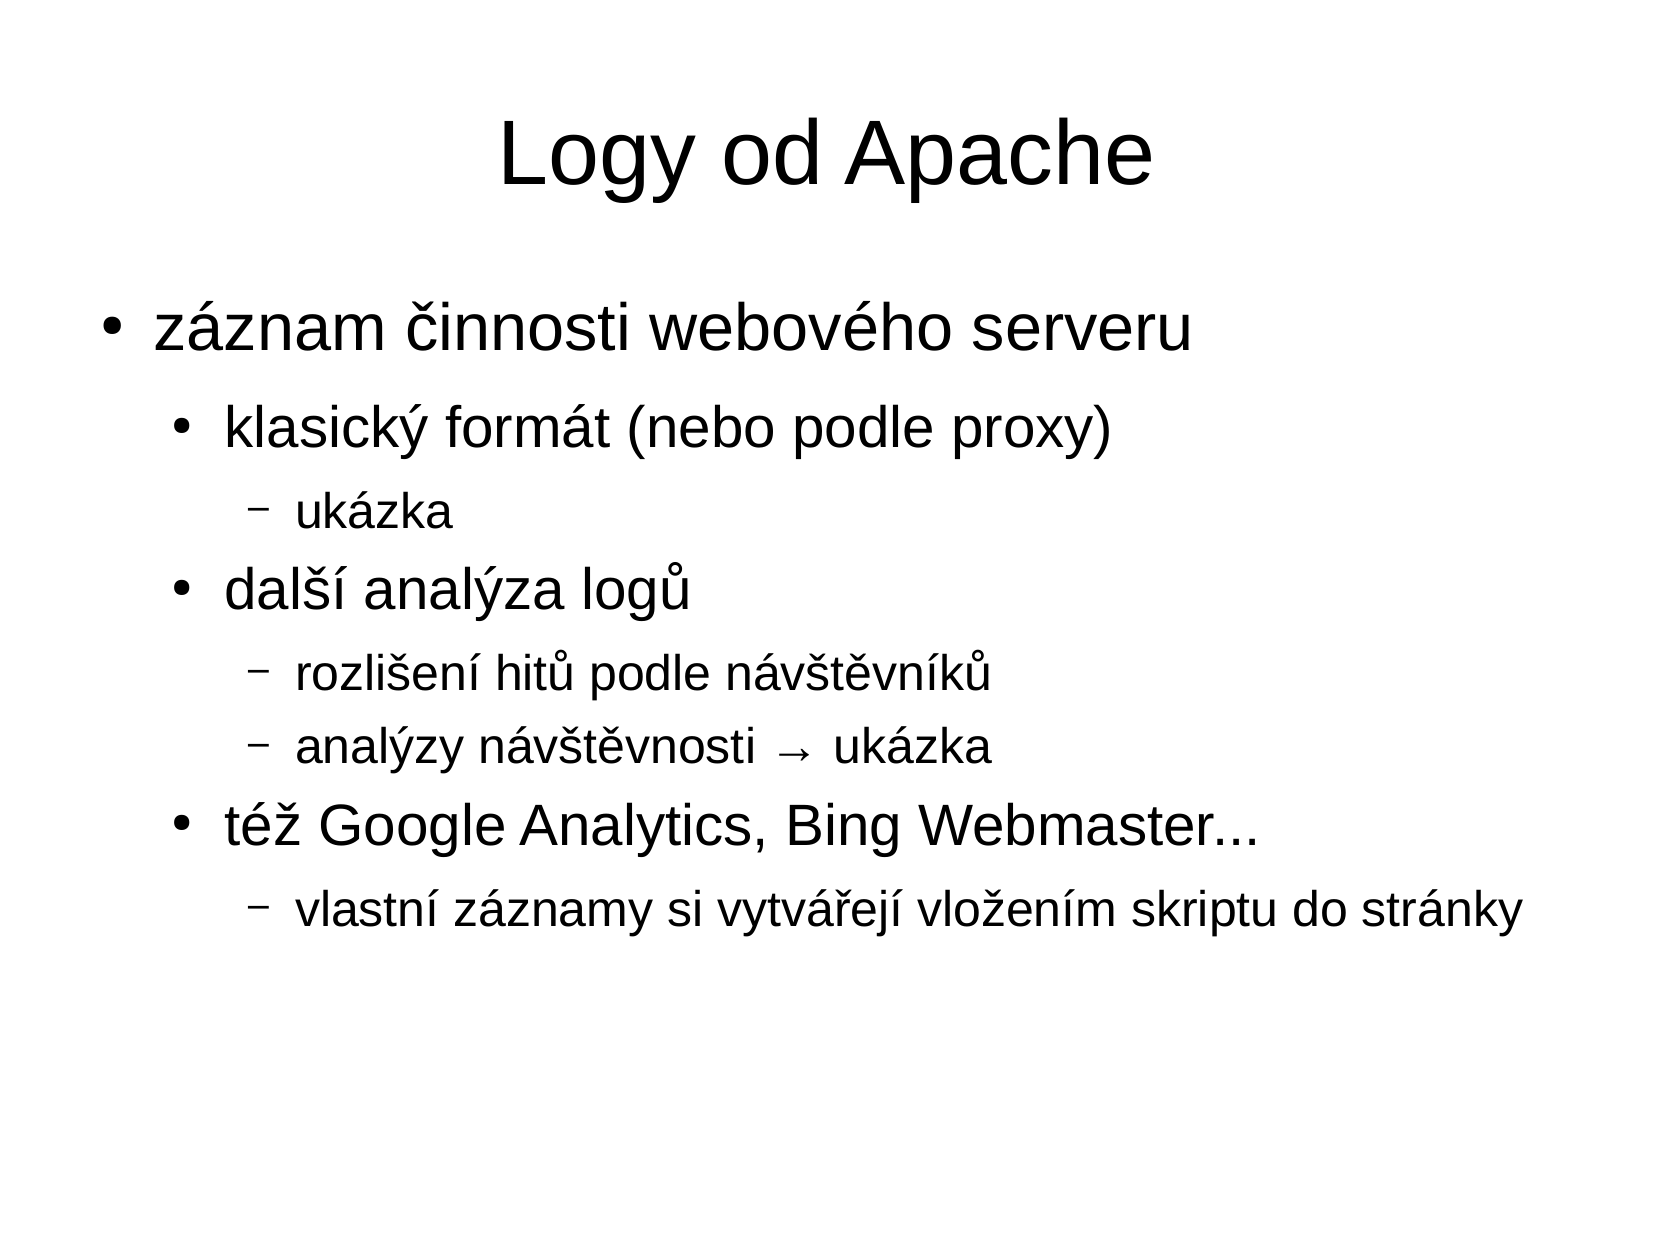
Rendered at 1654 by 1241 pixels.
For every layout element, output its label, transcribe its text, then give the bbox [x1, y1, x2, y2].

list záznam činnosti webového serveru klasický formát (nebo podle proxy) ukázka další analýza logů rozlišení hitů podle návštěvníků analýzy návštěvnosti → ukázka též Google Analytics, Bing Webmaster... vlastní záznamy si vytvářejí vložením skriptu do stránky [82, 290, 1571, 1109]
title Logy od Apache [82, 49, 1571, 257]
